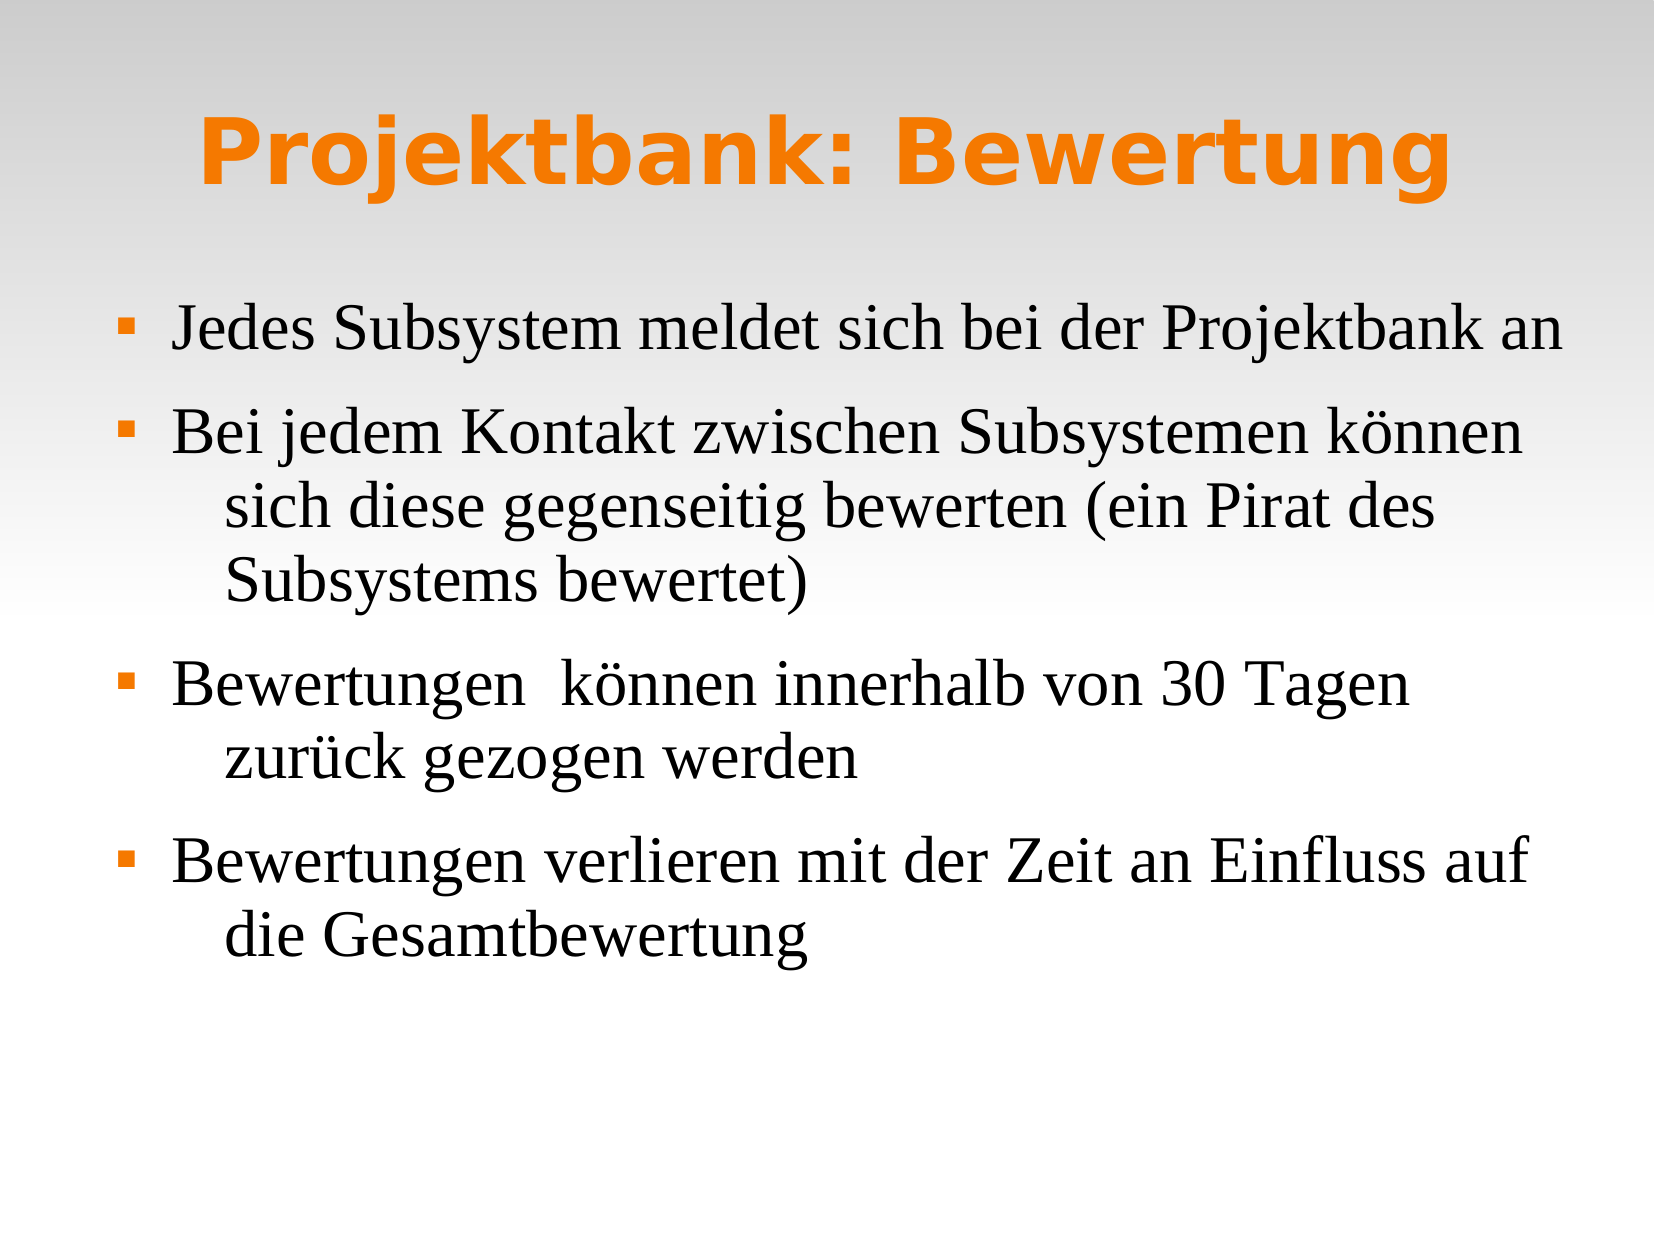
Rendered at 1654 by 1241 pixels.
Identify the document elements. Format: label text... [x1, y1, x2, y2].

title Projektbank: Bewertung [82, 56, 1571, 250]
list Jedes Subsystem meldet sich bei der Projektbank an Bei jedem Kontakt zwischen Subsystemen können sich diese gegenseitig bewerten (ein Pirat des Subsystems bewertet) Bewertungen können innerhalb von 30 Tagen zurück gezogen werden Bewertungen verlieren mit der Zeit an Einfluss auf die Gesamtbewertung [82, 290, 1571, 1094]
